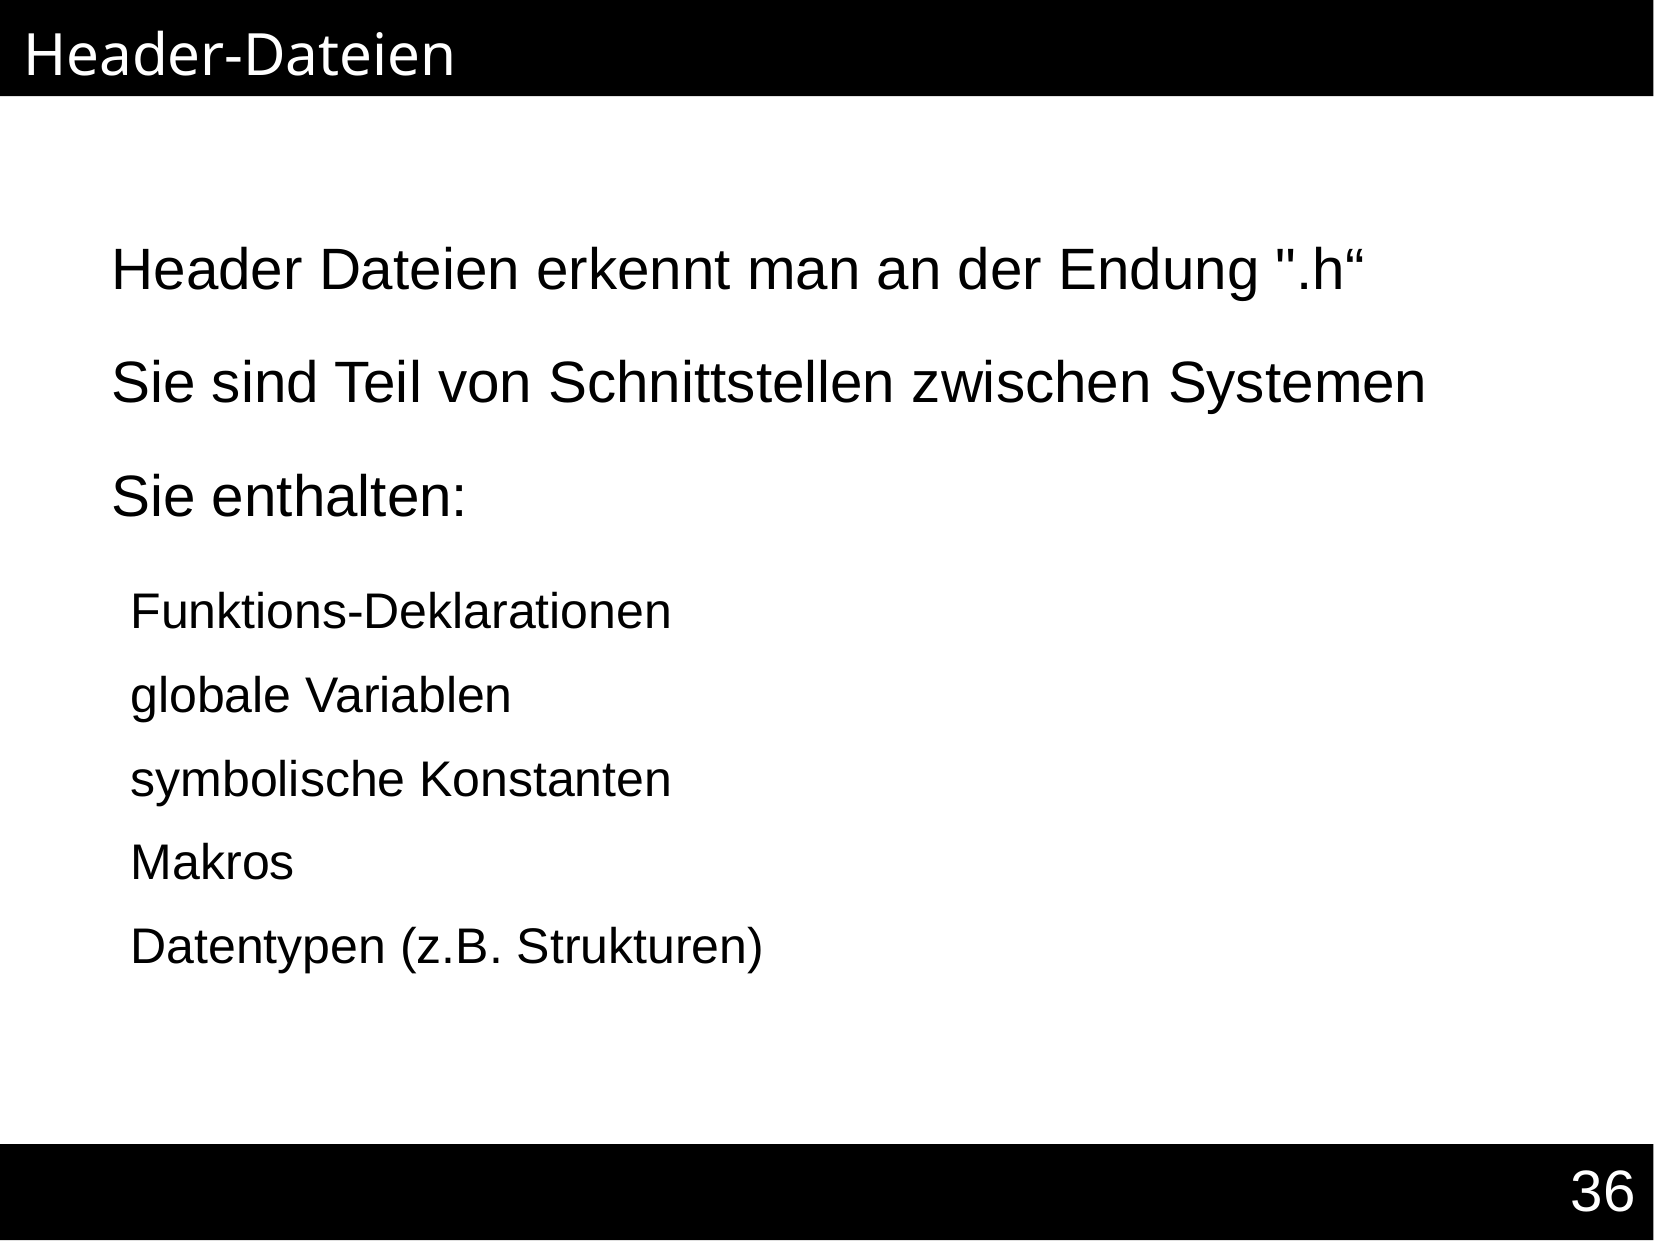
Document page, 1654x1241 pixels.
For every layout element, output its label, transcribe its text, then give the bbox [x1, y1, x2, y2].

text_box Header-Dateien [8, 5, 766, 92]
text_box Header Dateien erkennt man an der Endung ".h“ Sie sind Teil von Schnittstellen zwischen Systemen Sie enthalten: Funktions-Deklarationen globale Variablen symbolische Konstanten Makros Datentypen (z.B. Strukturen) [80, 180, 1654, 1014]
